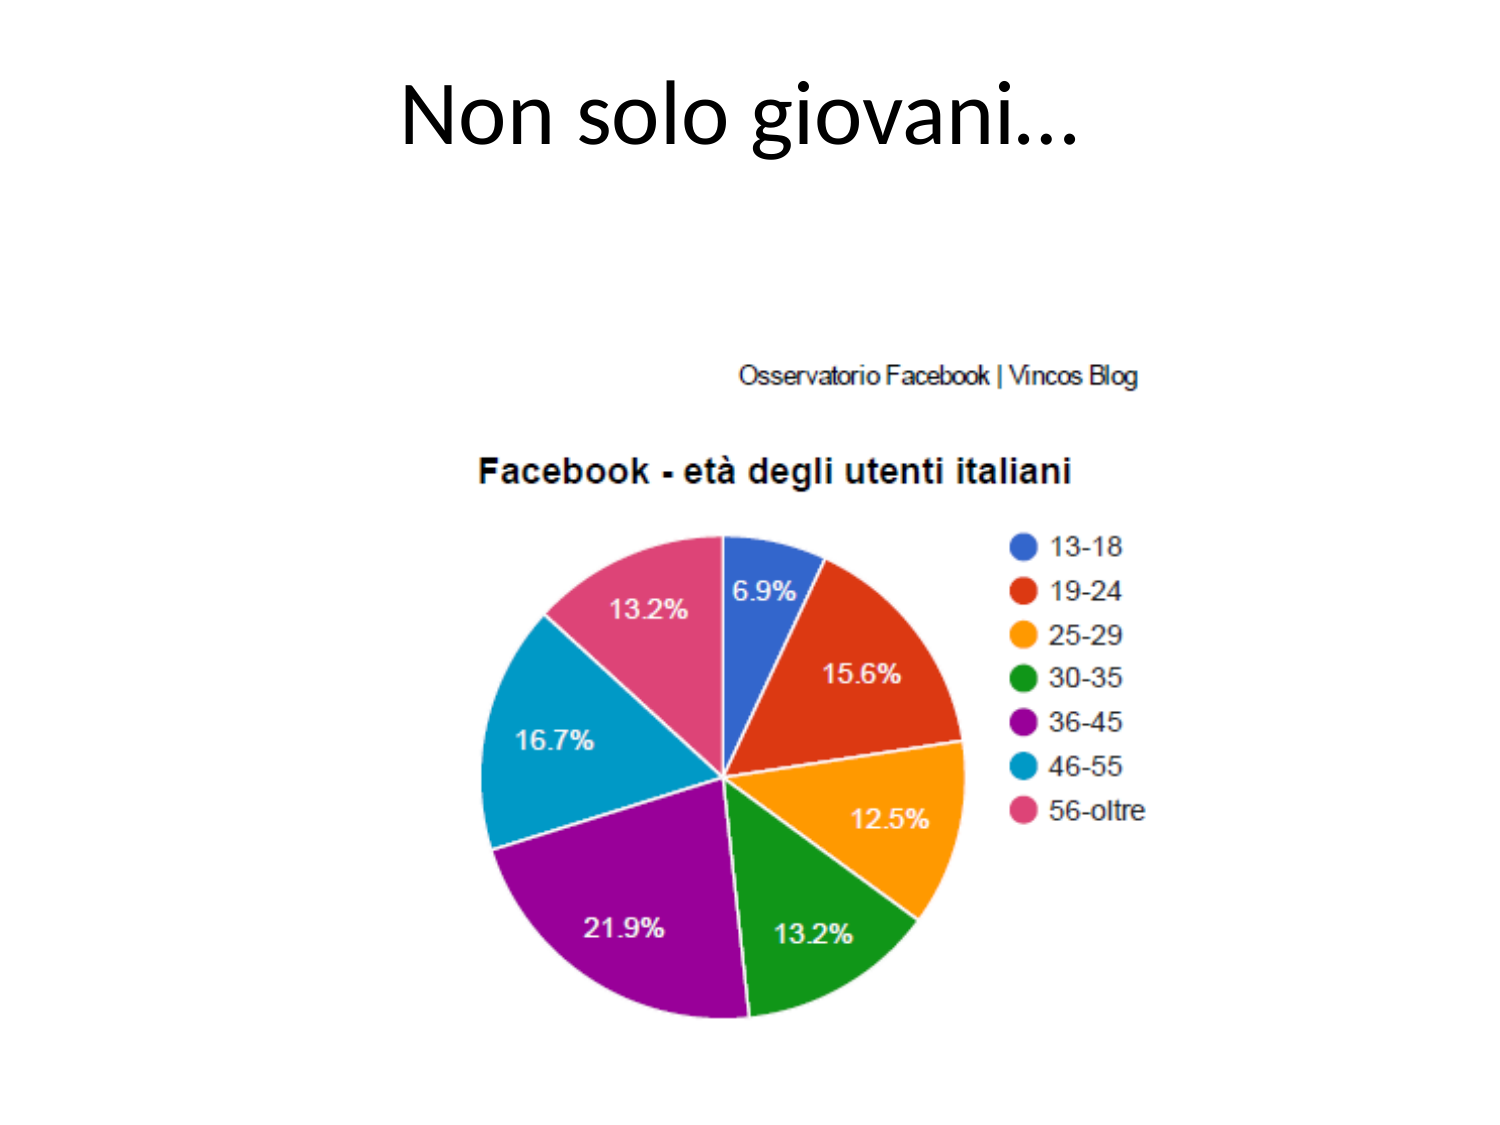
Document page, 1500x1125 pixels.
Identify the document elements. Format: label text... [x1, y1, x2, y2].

picture [324, 349, 1235, 1068]
title Non solo giovani… [75, 45, 1425, 233]
